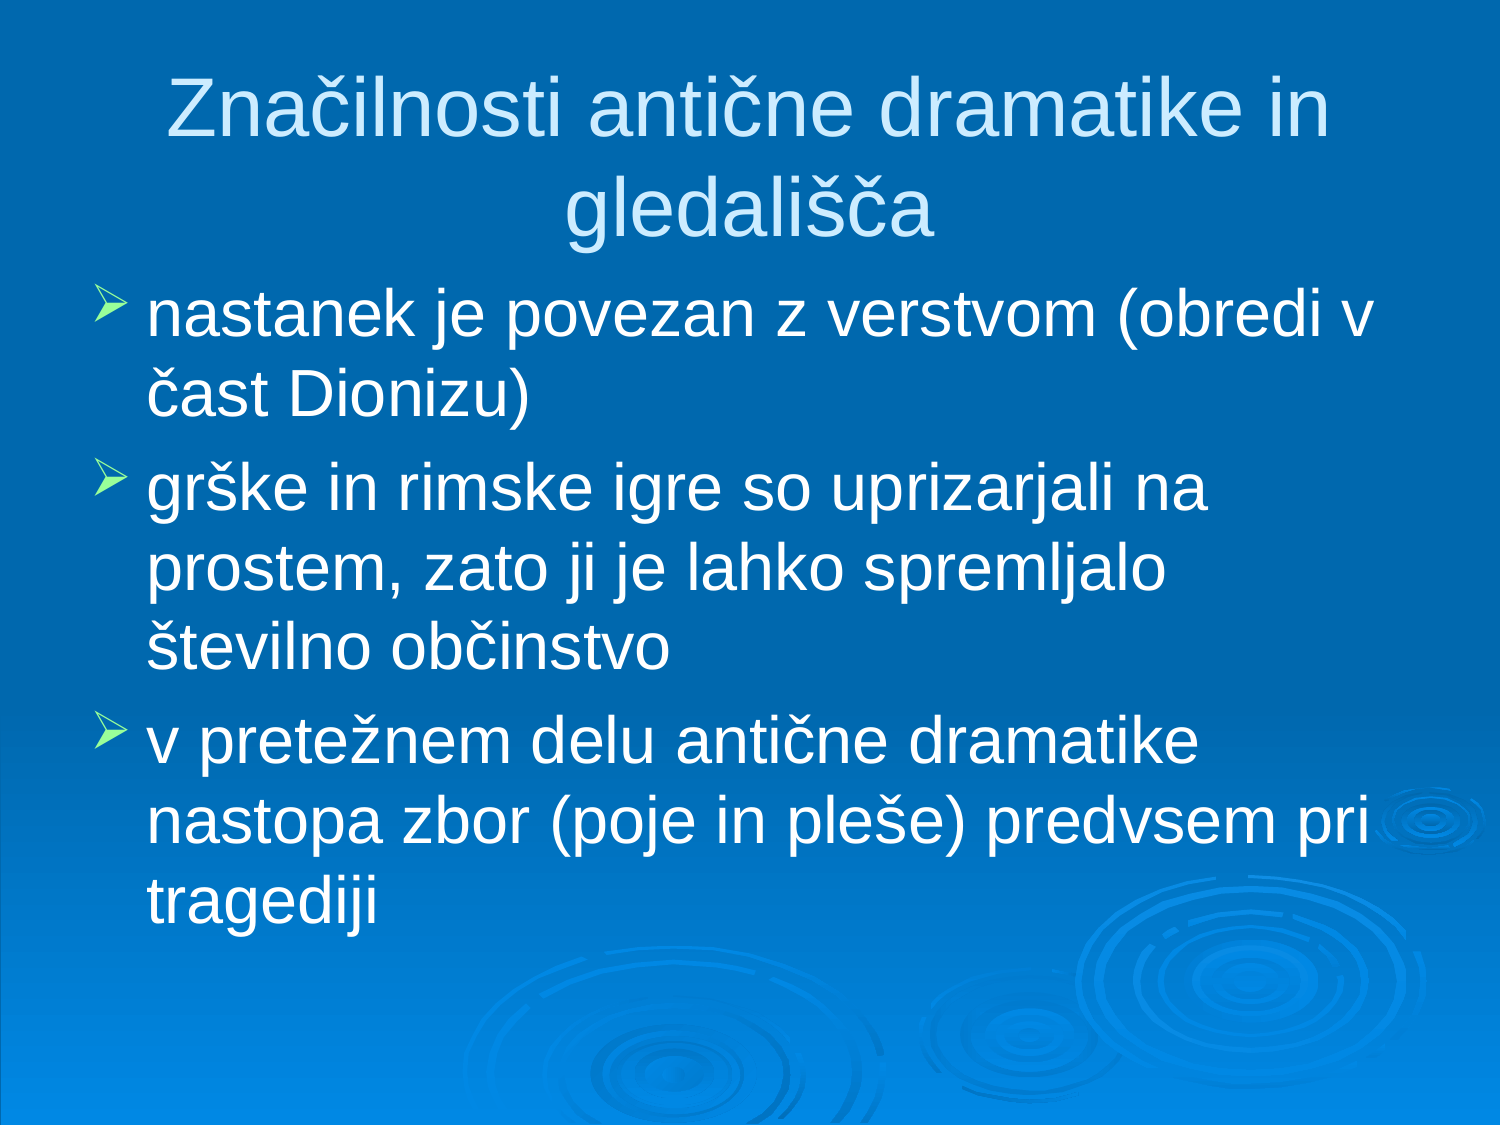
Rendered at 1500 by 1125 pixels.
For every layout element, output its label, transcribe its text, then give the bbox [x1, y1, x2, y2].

title Značilnosti antične dramatike in gledališča [75, 45, 1425, 233]
list nastanek je povezan z verstvom (obredi v čast Dionizu) grške in rimske igre so uprizarjali na prostem, zato ji je lahko spremljalo številno občinstvo v pretežnem delu antične dramatike nastopa zbor (poje in pleše) predvsem pri tragediji [75, 262, 1425, 1005]
